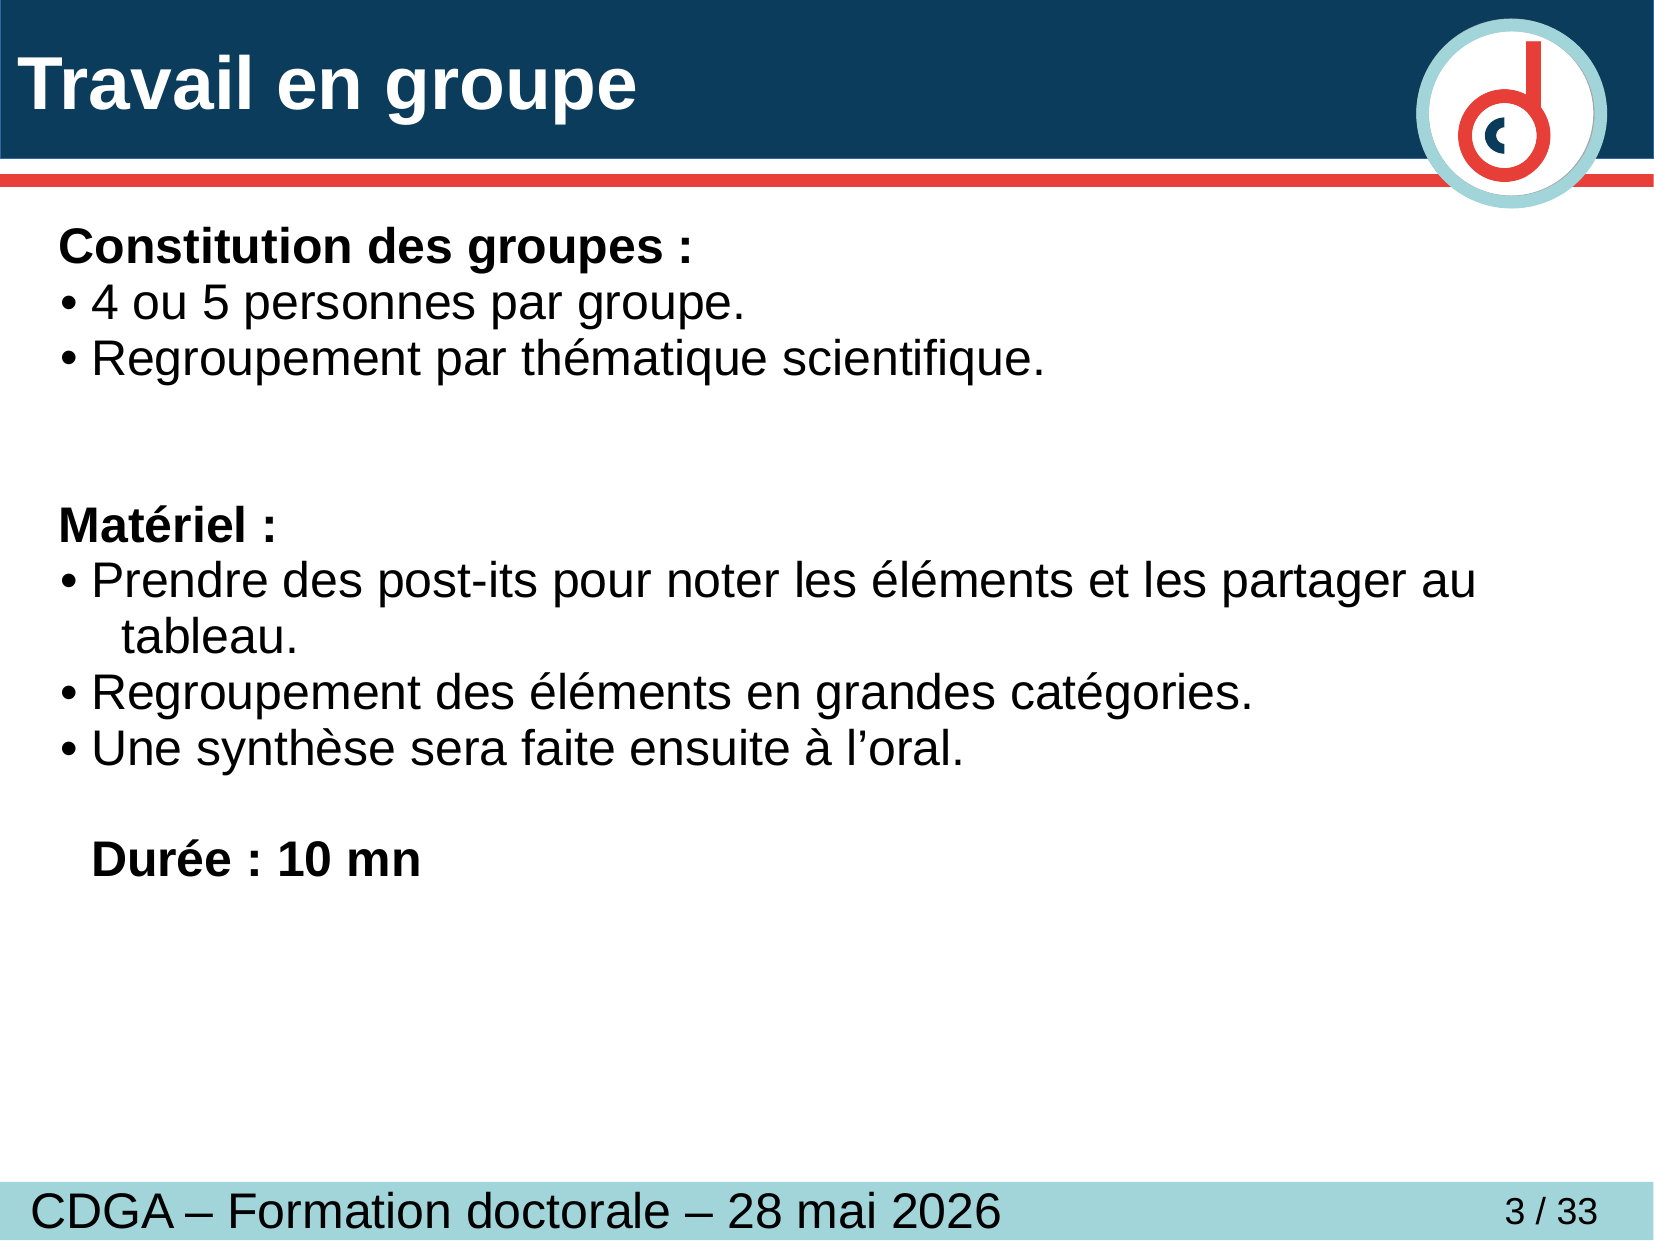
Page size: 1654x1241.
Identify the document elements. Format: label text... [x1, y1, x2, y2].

title Travail en groupe [17, 11, 1412, 159]
text_box Constitution des groupes : 4 ou 5 personnes par groupe. Regroupement par thématique scientifique. Matériel : Prendre des post-its pour noter les éléments et les partager au tableau. Regroupement des éléments en grandes catégories. Une synthèse sera faite ensuite à l’oral. Durée : 10 mn [43, 210, 1580, 1166]
